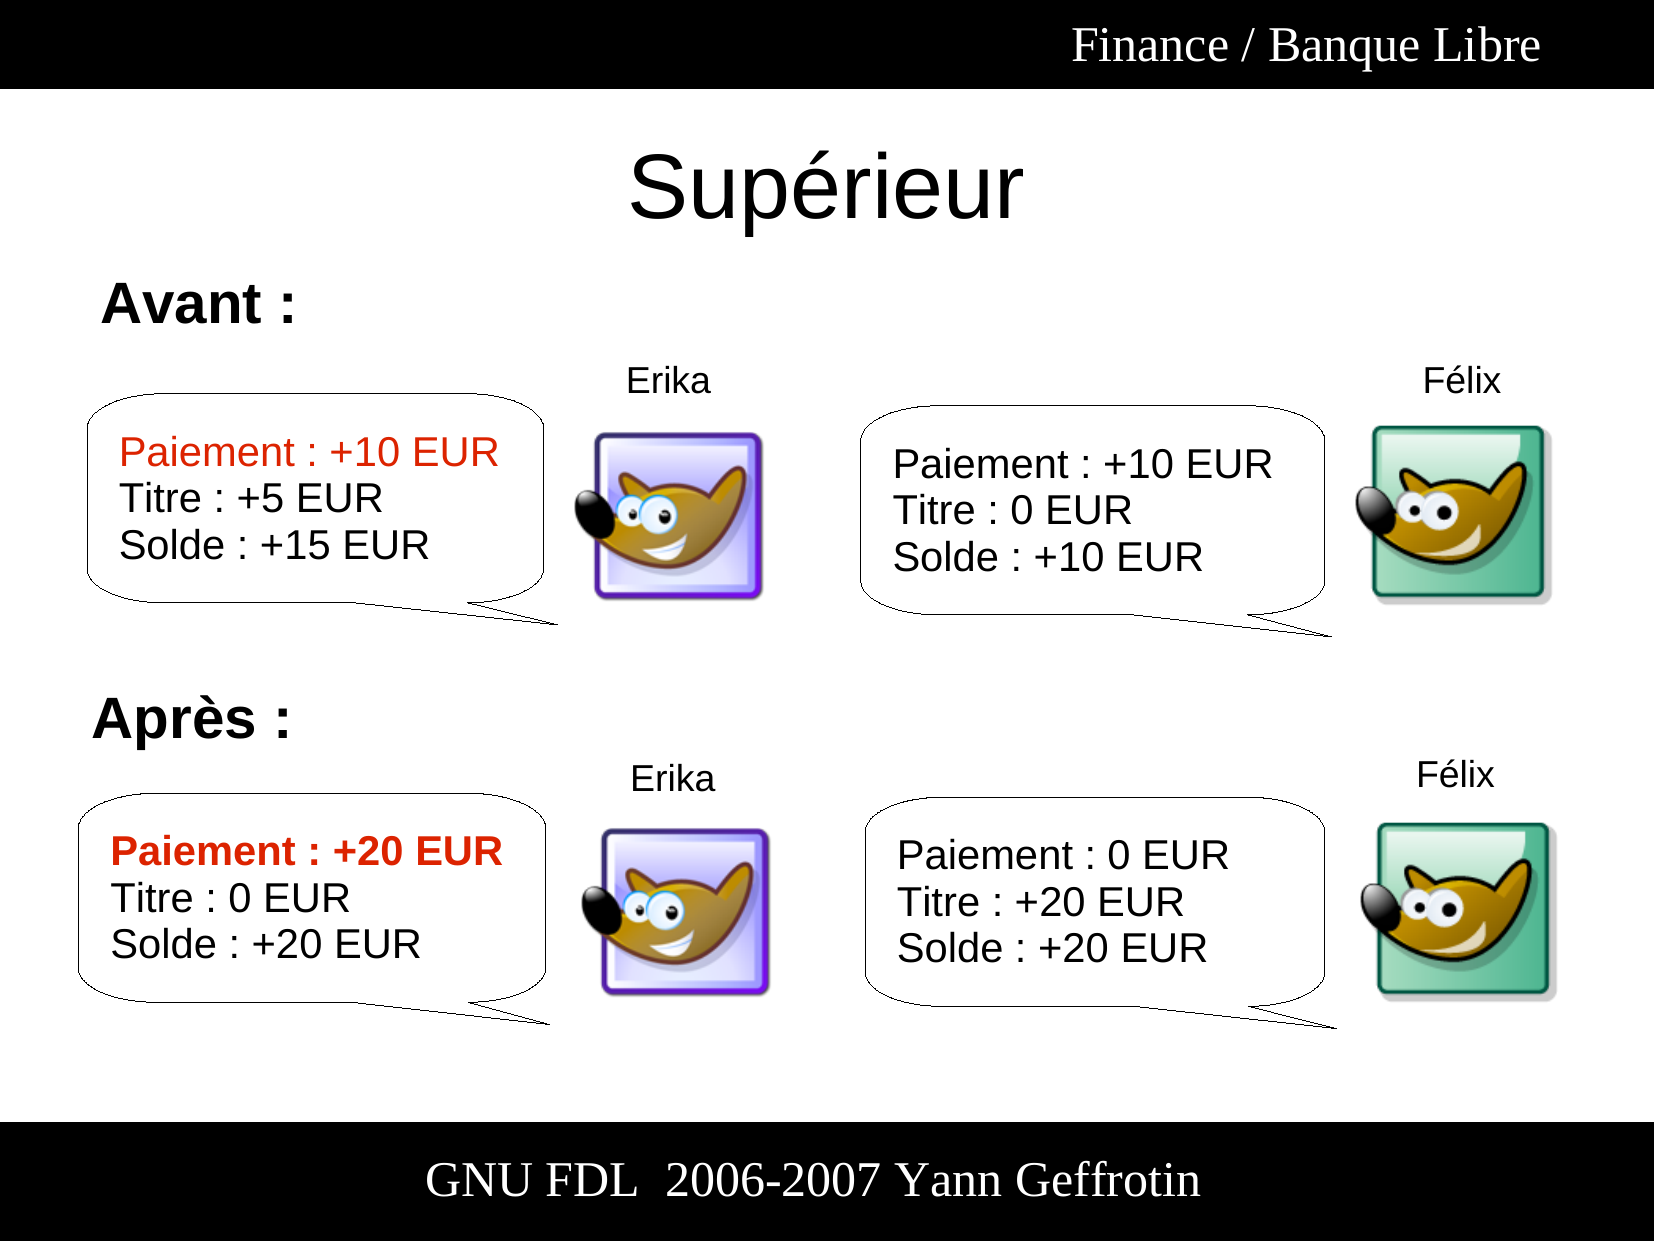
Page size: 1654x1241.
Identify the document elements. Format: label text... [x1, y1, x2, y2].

text_box Félix [1387, 360, 1537, 401]
list Après : [74, 686, 1515, 776]
text_box Paiement : +20 EUR Titre : 0 EUR Solde : +20 EUR [78, 793, 550, 1025]
text_box Paiement : +10 EUR Titre : +5 EUR Solde : +15 EUR [87, 393, 558, 625]
list Avant : [82, 271, 1524, 361]
text_box Erika [598, 757, 748, 799]
text_box Félix [1380, 753, 1531, 795]
title Supérieur [82, 118, 1571, 257]
picture [580, 811, 781, 1012]
picture [573, 415, 774, 616]
picture [1354, 410, 1555, 611]
picture [1359, 807, 1560, 1008]
text_box Paiement : +10 EUR Titre : 0 EUR Solde : +10 EUR [860, 405, 1332, 637]
text_box Erika [593, 360, 744, 401]
text_box Paiement : 0 EUR Titre : +20 EUR Solde : +20 EUR [865, 797, 1337, 1029]
